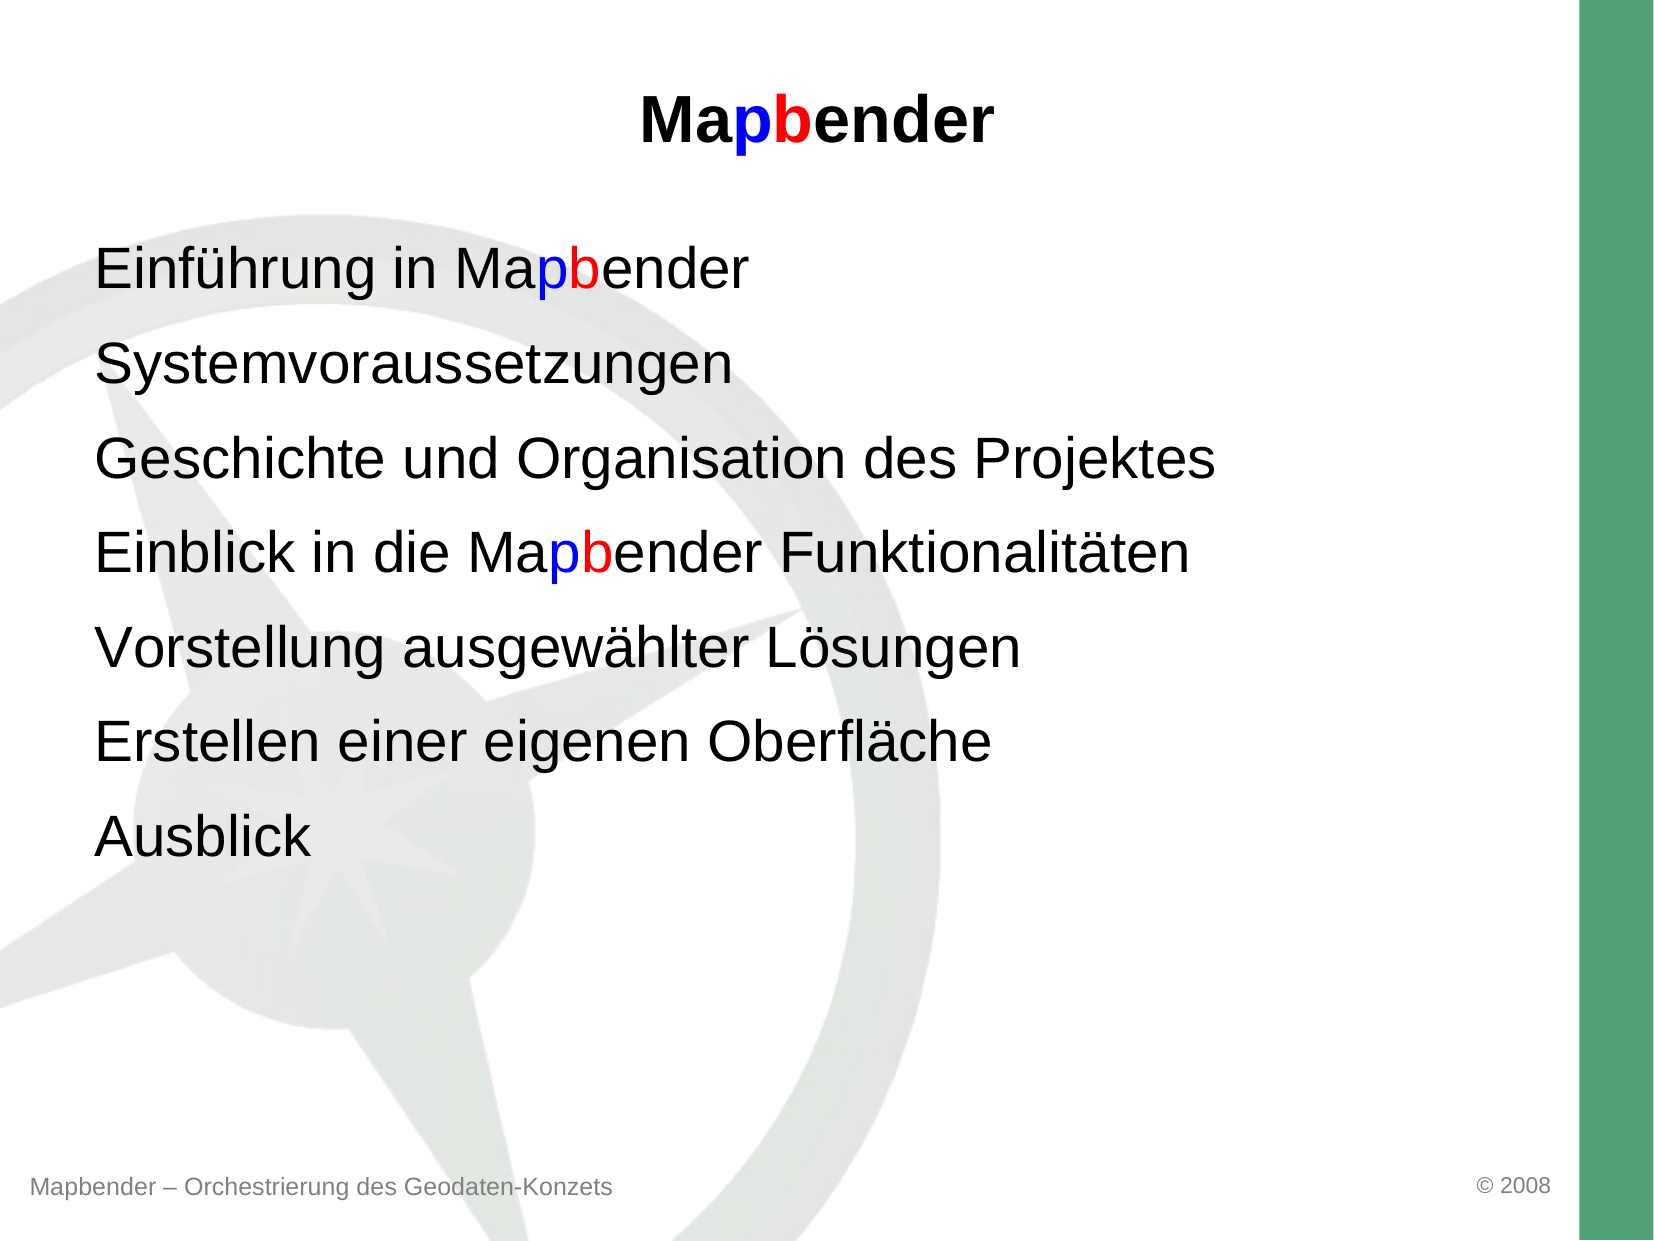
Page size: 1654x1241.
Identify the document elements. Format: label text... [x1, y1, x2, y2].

picture [0, 192, 1020, 1241]
title Mapbender [82, 31, 1571, 207]
list Einführung in Mapbender Systemvoraussetzungen Geschichte und Organisation des Projektes Einblick in die Mapbender Funktionalitäten Vorstellung ausgewählter Lösungen Erstellen einer eigenen Oberfläche Ausblick [76, 236, 1565, 1055]
